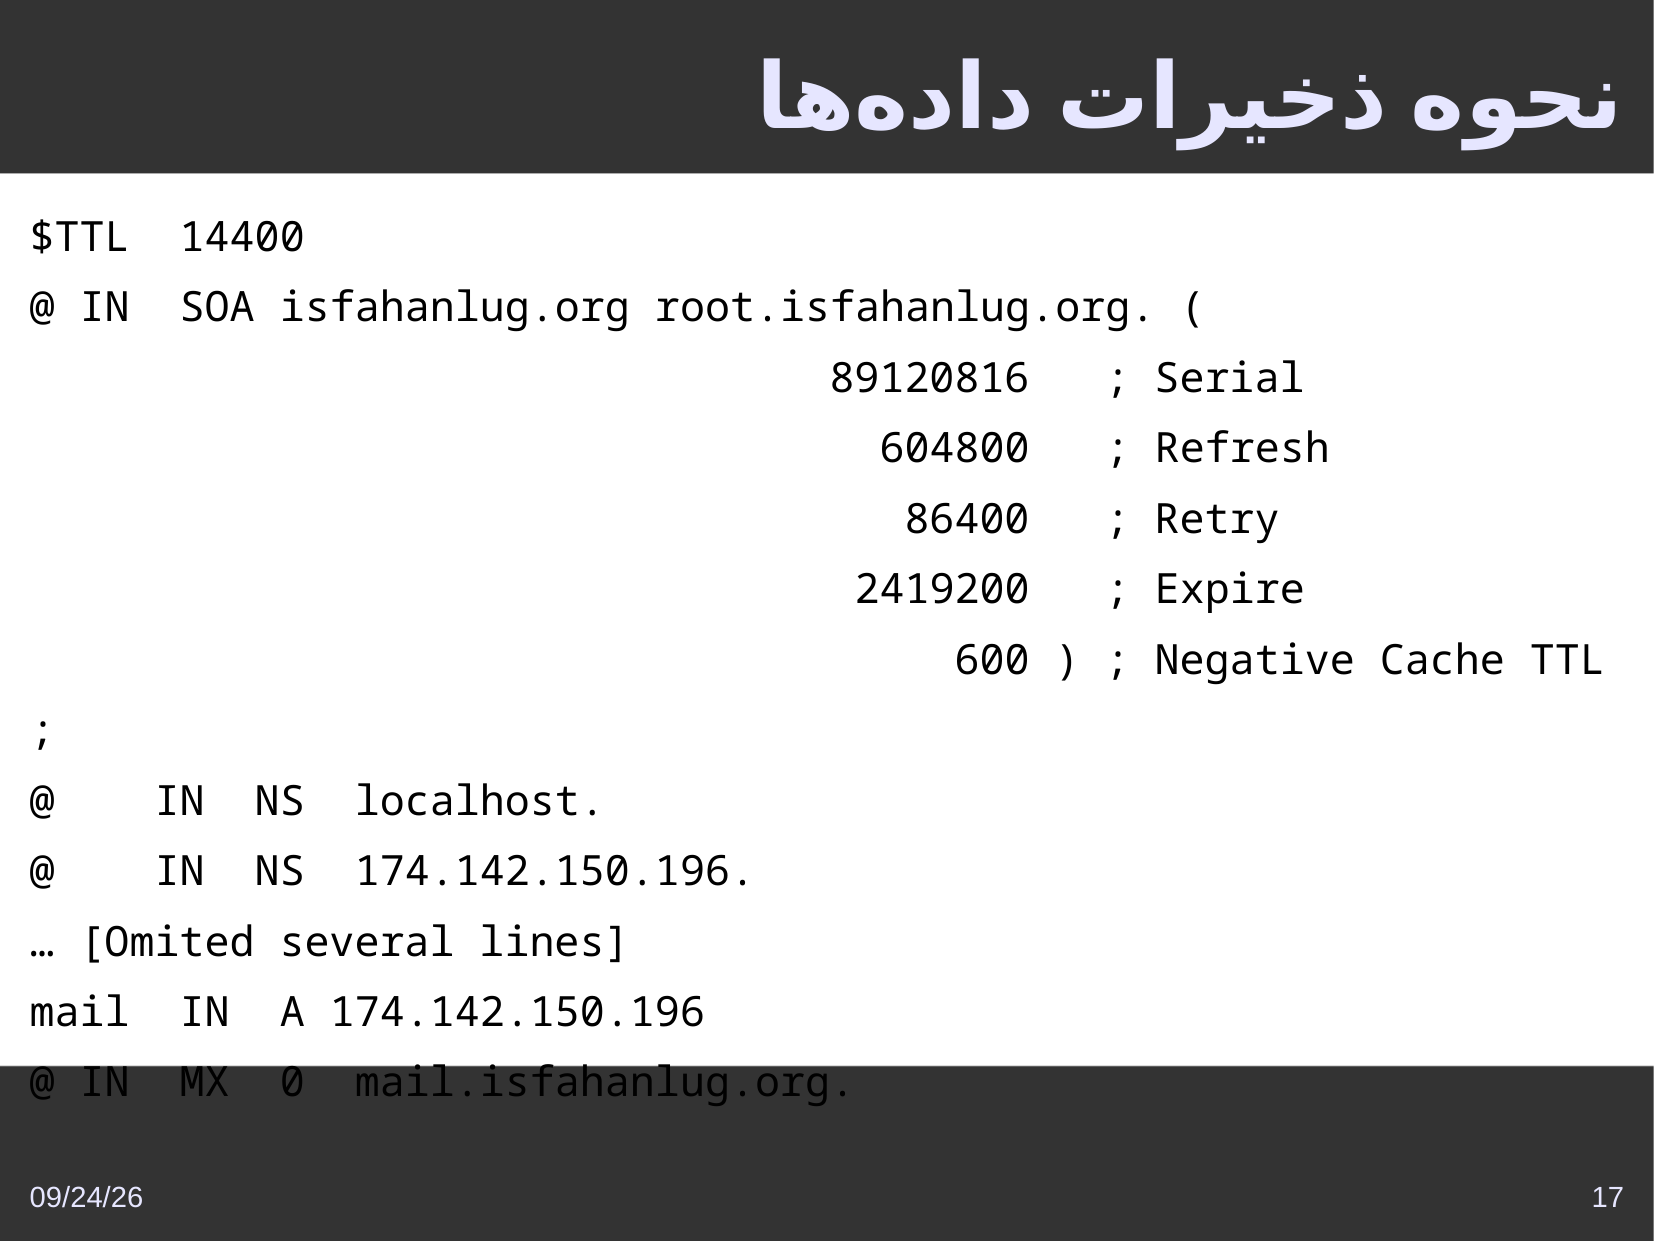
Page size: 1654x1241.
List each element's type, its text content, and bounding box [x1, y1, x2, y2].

list $TTL 14400 @ IN SOA isfahanlug.org root.isfahanlug.org. ( 89120816 ; Serial 604800 ; Refresh 86400 ; Retry 2419200 ; Expire 600 ) ; Negative Cache TTL ; @ IN NS localhost. @ IN NS 174.142.150.196. … [Omited several lines] mail IN A 174.142.150.196 @ IN MX 0 mail.isfahanlug.org. [29, 206, 1625, 1062]
picture [0, 0, 1654, 1241]
title نحوه ذخیرات داده‌ها [29, 14, 1625, 163]
